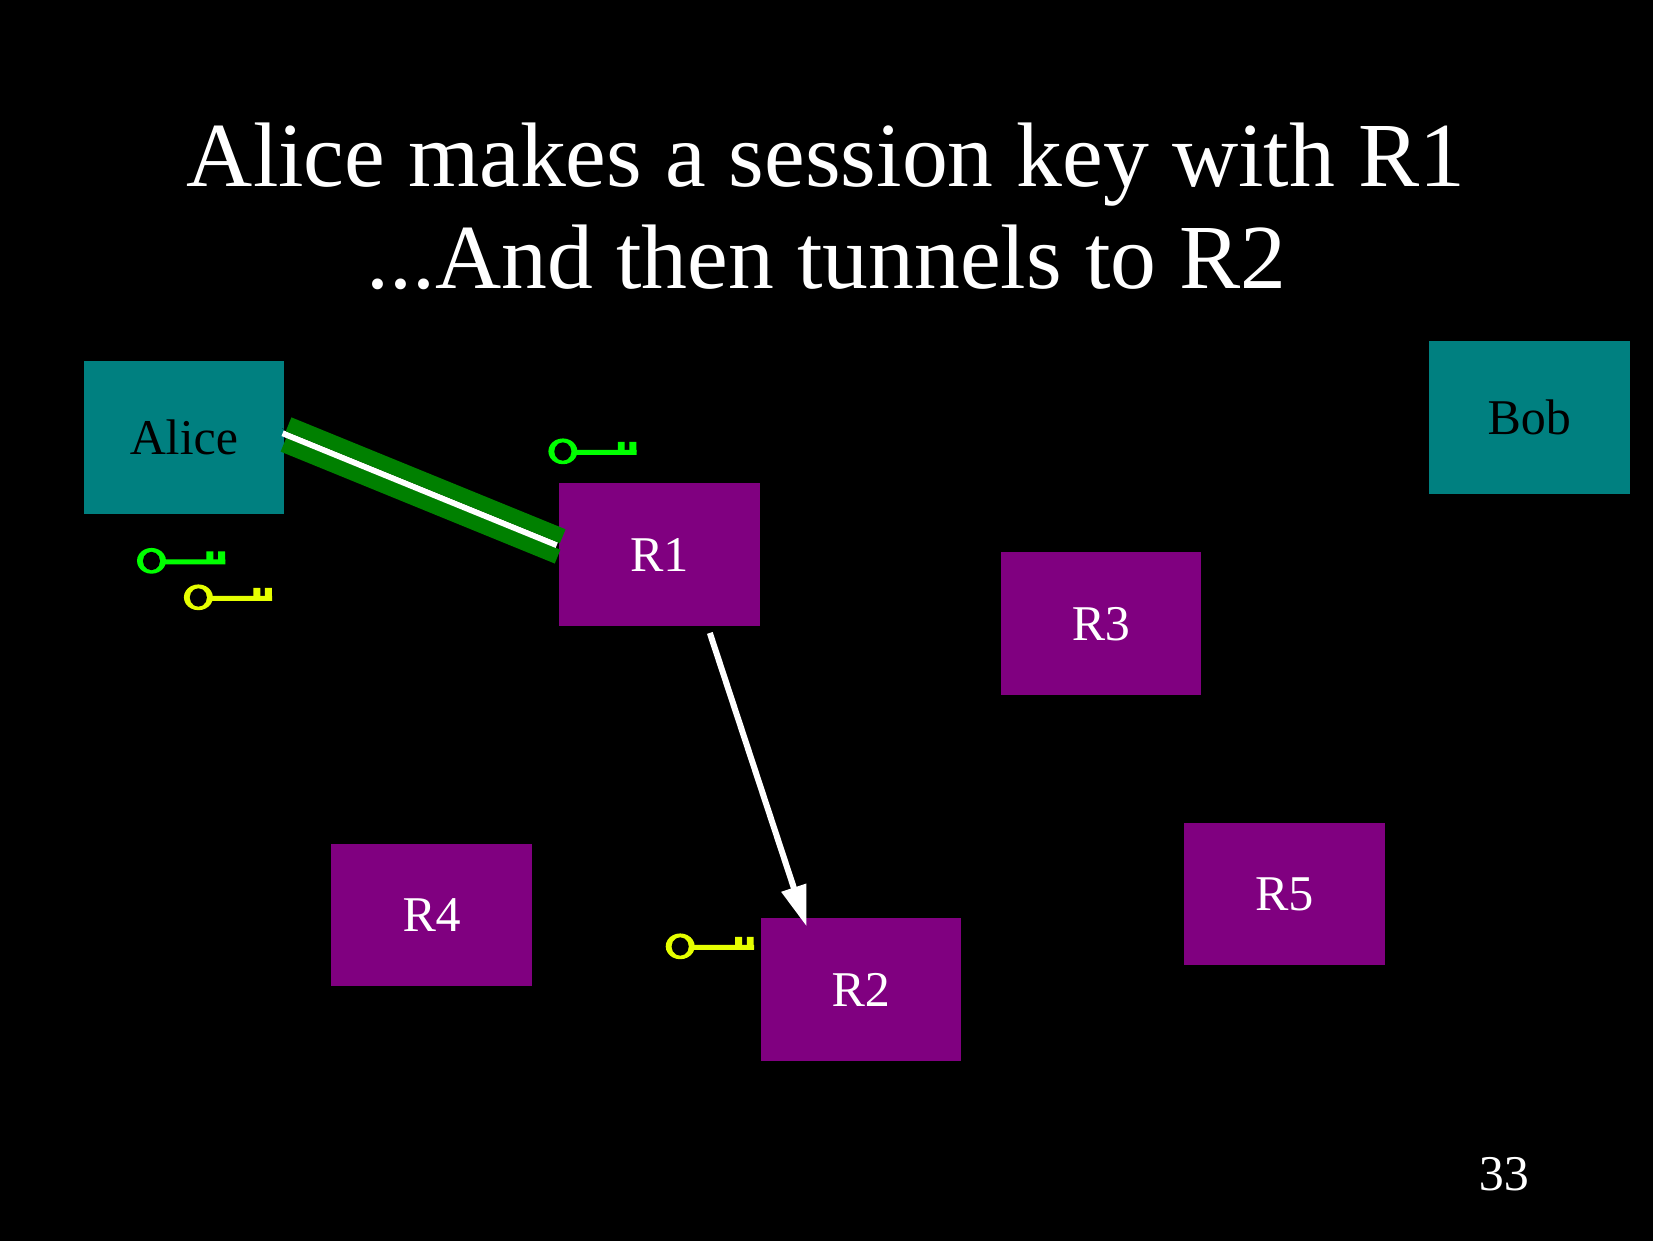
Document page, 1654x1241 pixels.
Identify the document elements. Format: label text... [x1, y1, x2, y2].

text_box R2 [760, 917, 962, 1062]
text_box [665, 933, 755, 960]
text_box [137, 547, 226, 574]
text_box Alice [83, 360, 285, 515]
text_box R1 [558, 482, 761, 627]
text_box [548, 438, 637, 465]
text_box [183, 584, 273, 611]
text_box R5 [1183, 822, 1386, 966]
text_box R3 [1000, 551, 1202, 696]
text_box R4 [330, 843, 533, 987]
text_box Bob [1428, 340, 1631, 495]
title Alice makes a session key with R1 ...And then tunnels to R2 [121, 79, 1534, 334]
